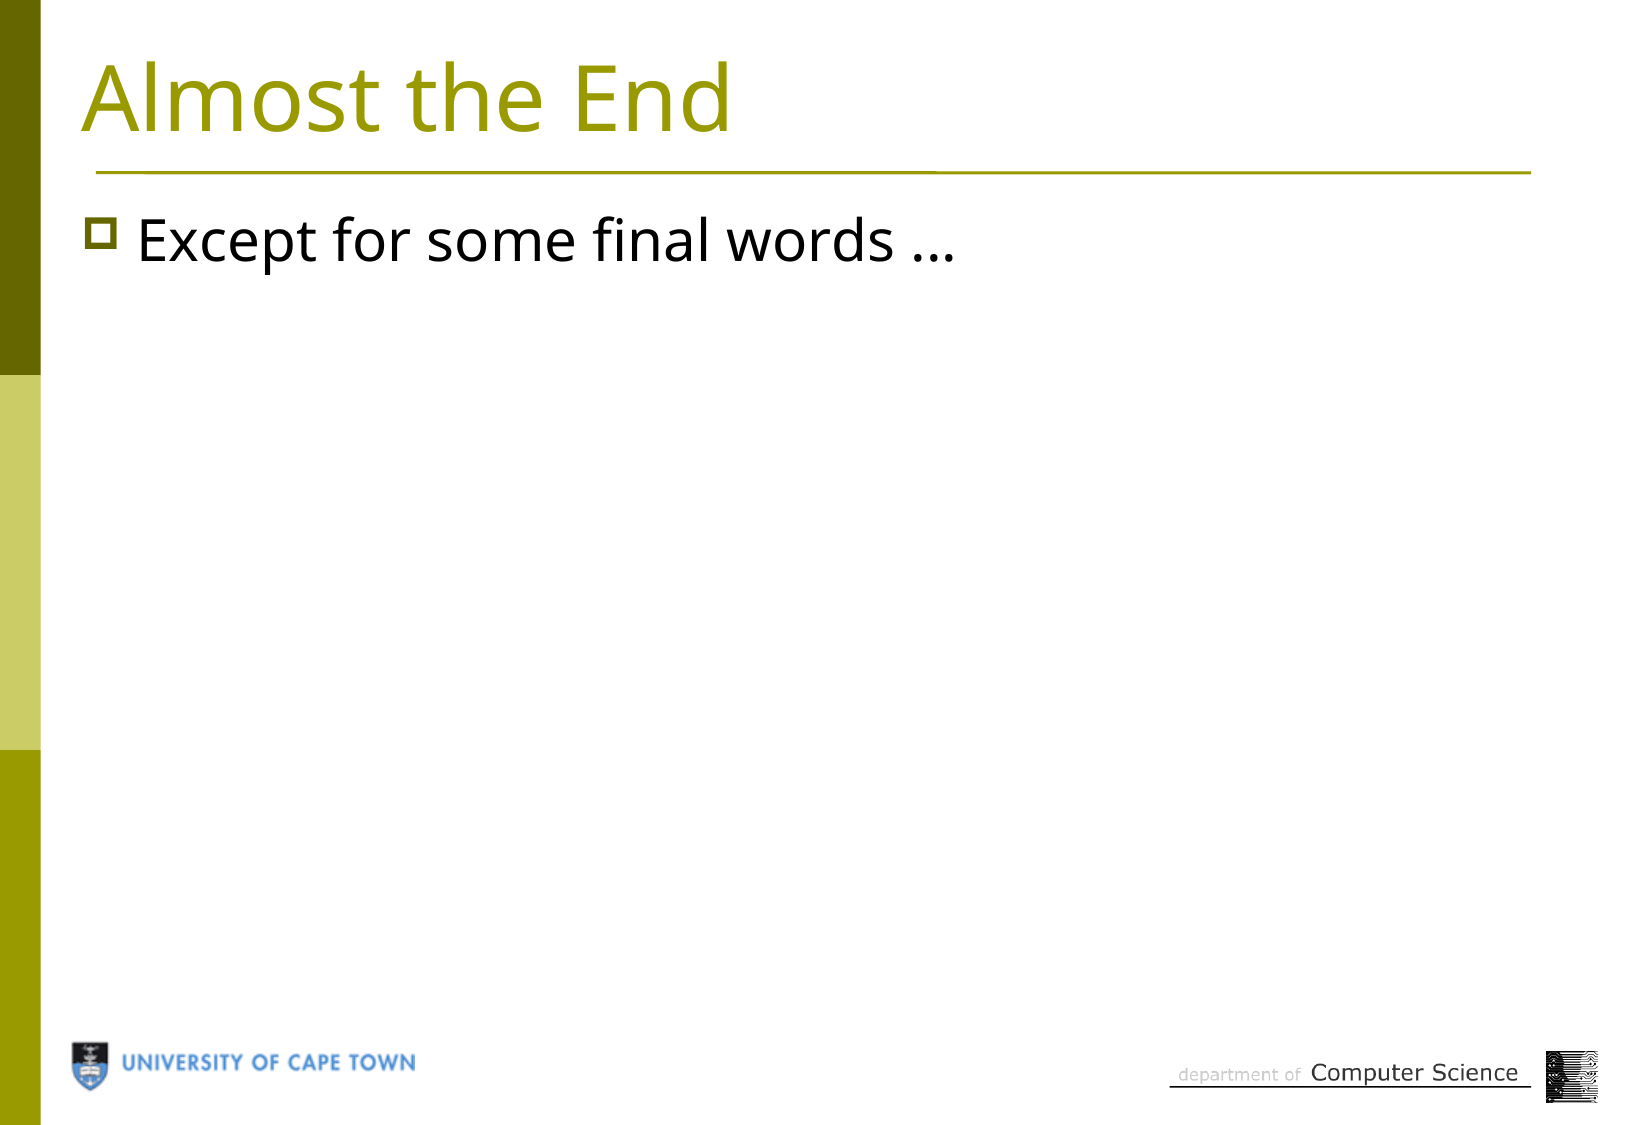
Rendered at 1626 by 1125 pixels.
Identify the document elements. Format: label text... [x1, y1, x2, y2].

title Almost the End [81, 36, 1543, 165]
picture [1546, 1051, 1598, 1103]
picture [1169, 1043, 1532, 1091]
list Except for some final words ... [81, 196, 1543, 991]
picture [61, 1024, 415, 1103]
